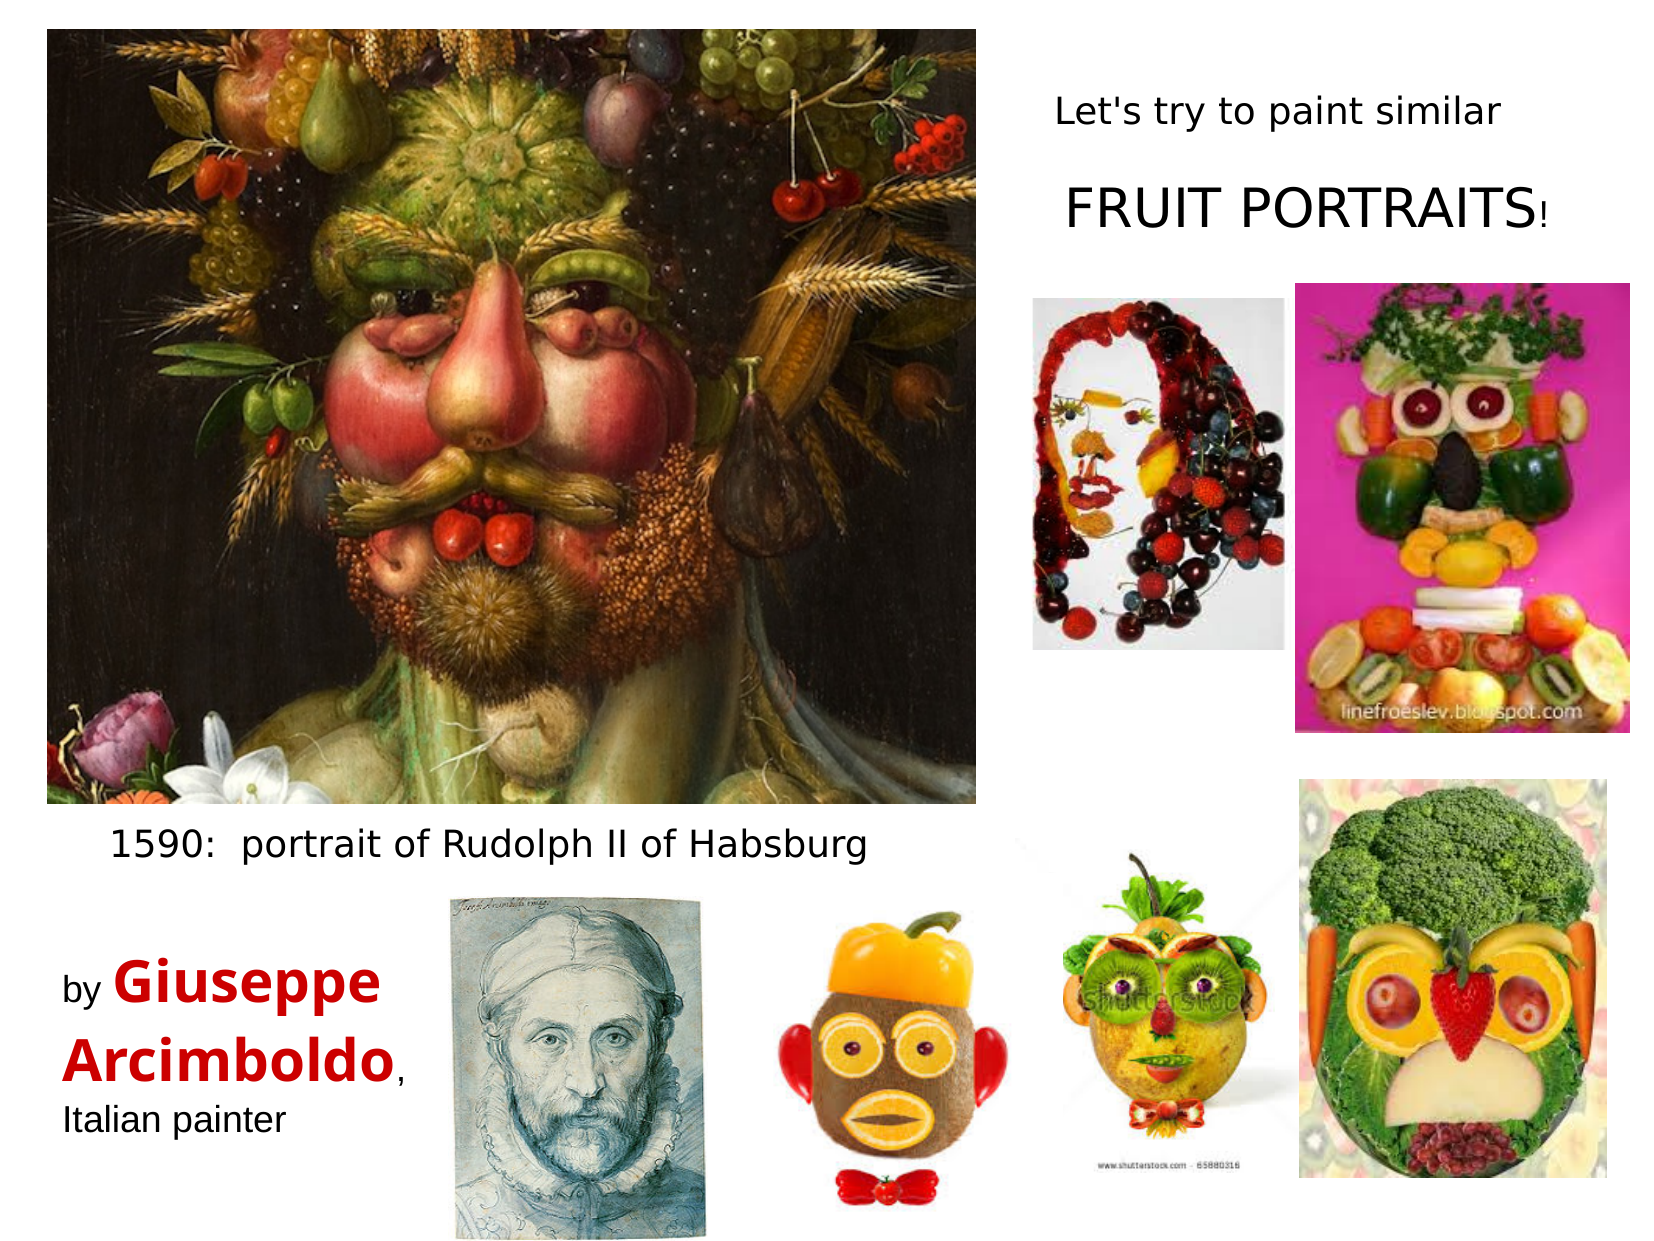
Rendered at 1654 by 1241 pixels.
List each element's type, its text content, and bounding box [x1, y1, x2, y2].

picture [47, 29, 976, 804]
picture [448, 896, 708, 1241]
picture [711, 779, 1607, 1226]
text_box Let's try to paint similar FRUIT PORTRAITS! [1039, 82, 1571, 249]
text_box by Giuseppe Arcimboldo, Italian painter [47, 933, 448, 1182]
text_box 1590: portrait of Rudolph II of Habsburg [94, 815, 898, 875]
picture [983, 283, 1630, 733]
